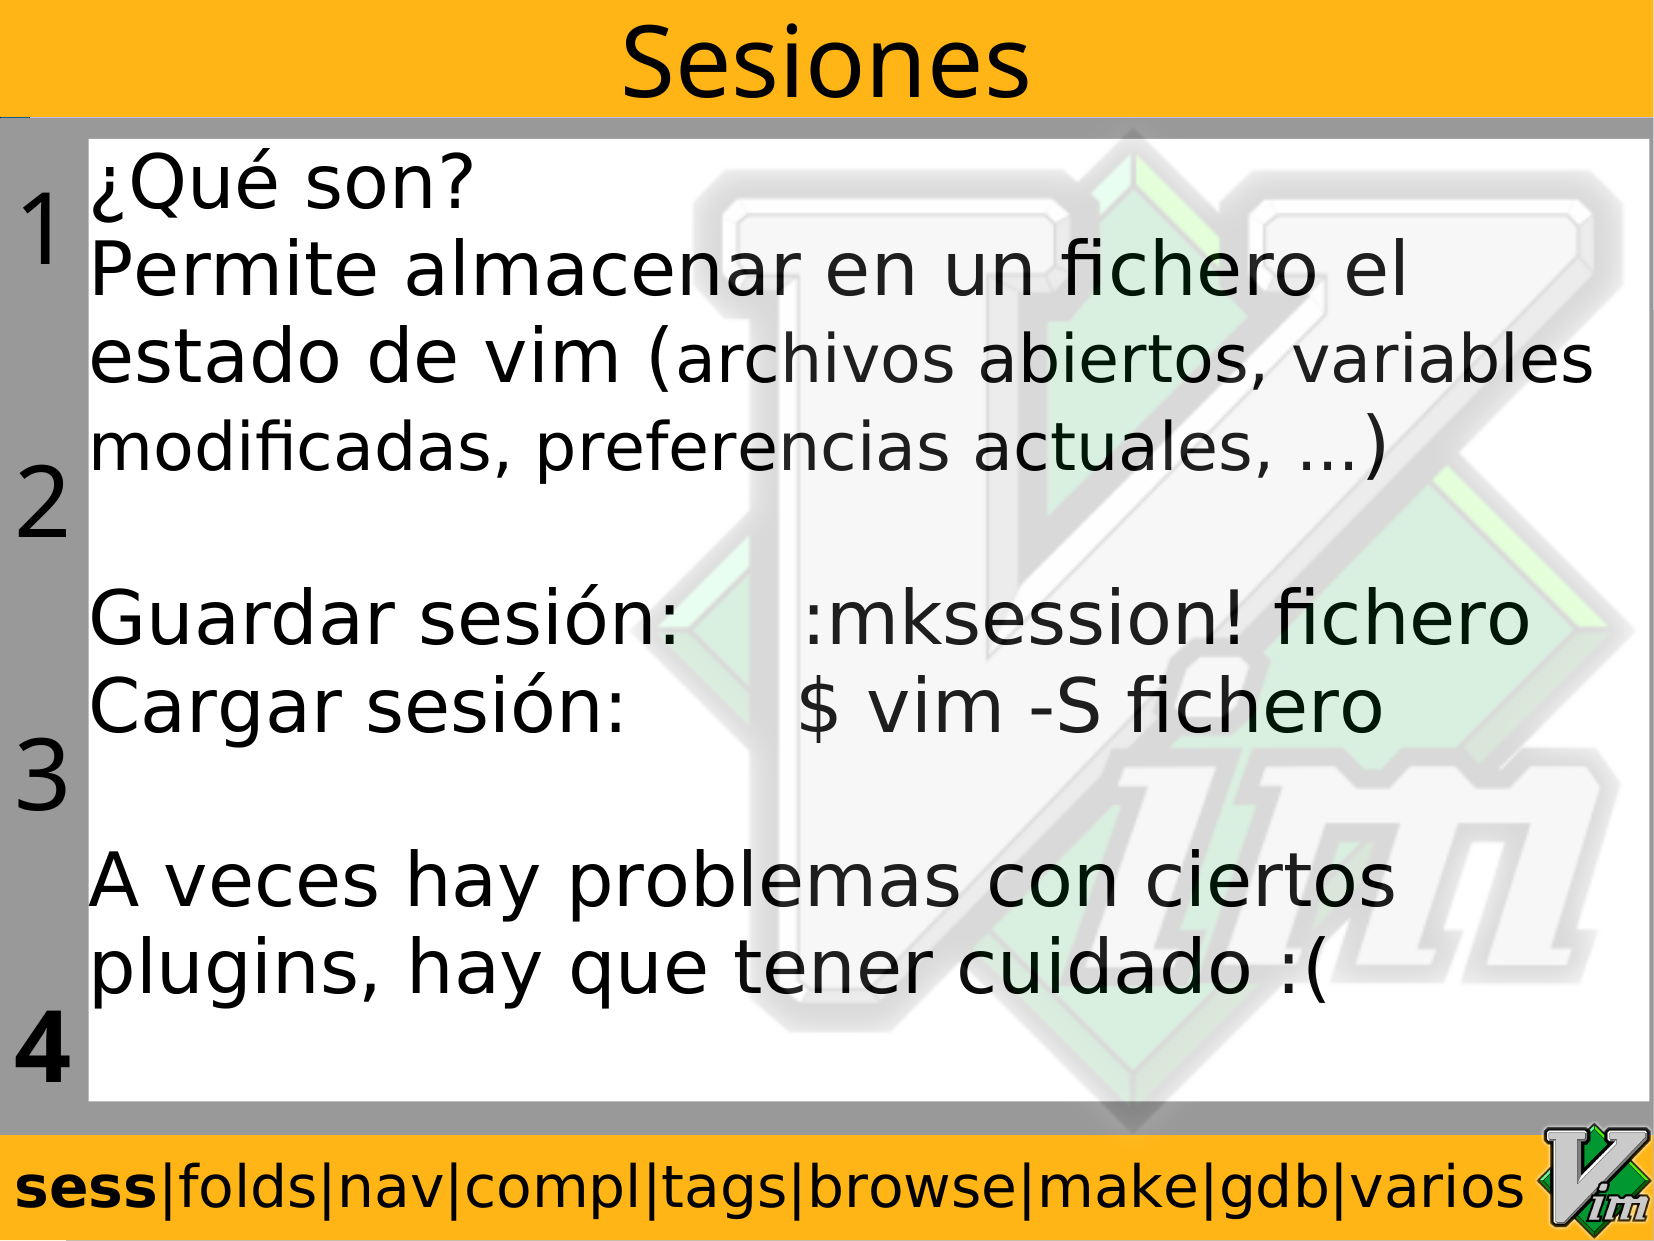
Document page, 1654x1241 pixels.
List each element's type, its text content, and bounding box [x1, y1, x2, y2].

text_box ¿Qué son? Permite almacenar en un fichero el estado de vim (archivos abiertos, variables modificadas, preferencias actuales, ...) Guardar sesión: :mksession! fichero Cargar sesión: $ vim -S fichero A veces hay problemas con ciertos plugins, hay que tener cuidado :( [88, 138, 620, 1102]
text_box Sesiones [0, 0, 1654, 117]
picture [620, 118, 1654, 1241]
text_box 1 - Introducción 2 - Novatos 3 - Power Users 4 -Desarrolladores [0, 118, 620, 1135]
text_box sess|folds|nav|compl|tags|browse|make|gdb|varios [0, 1135, 1535, 1241]
